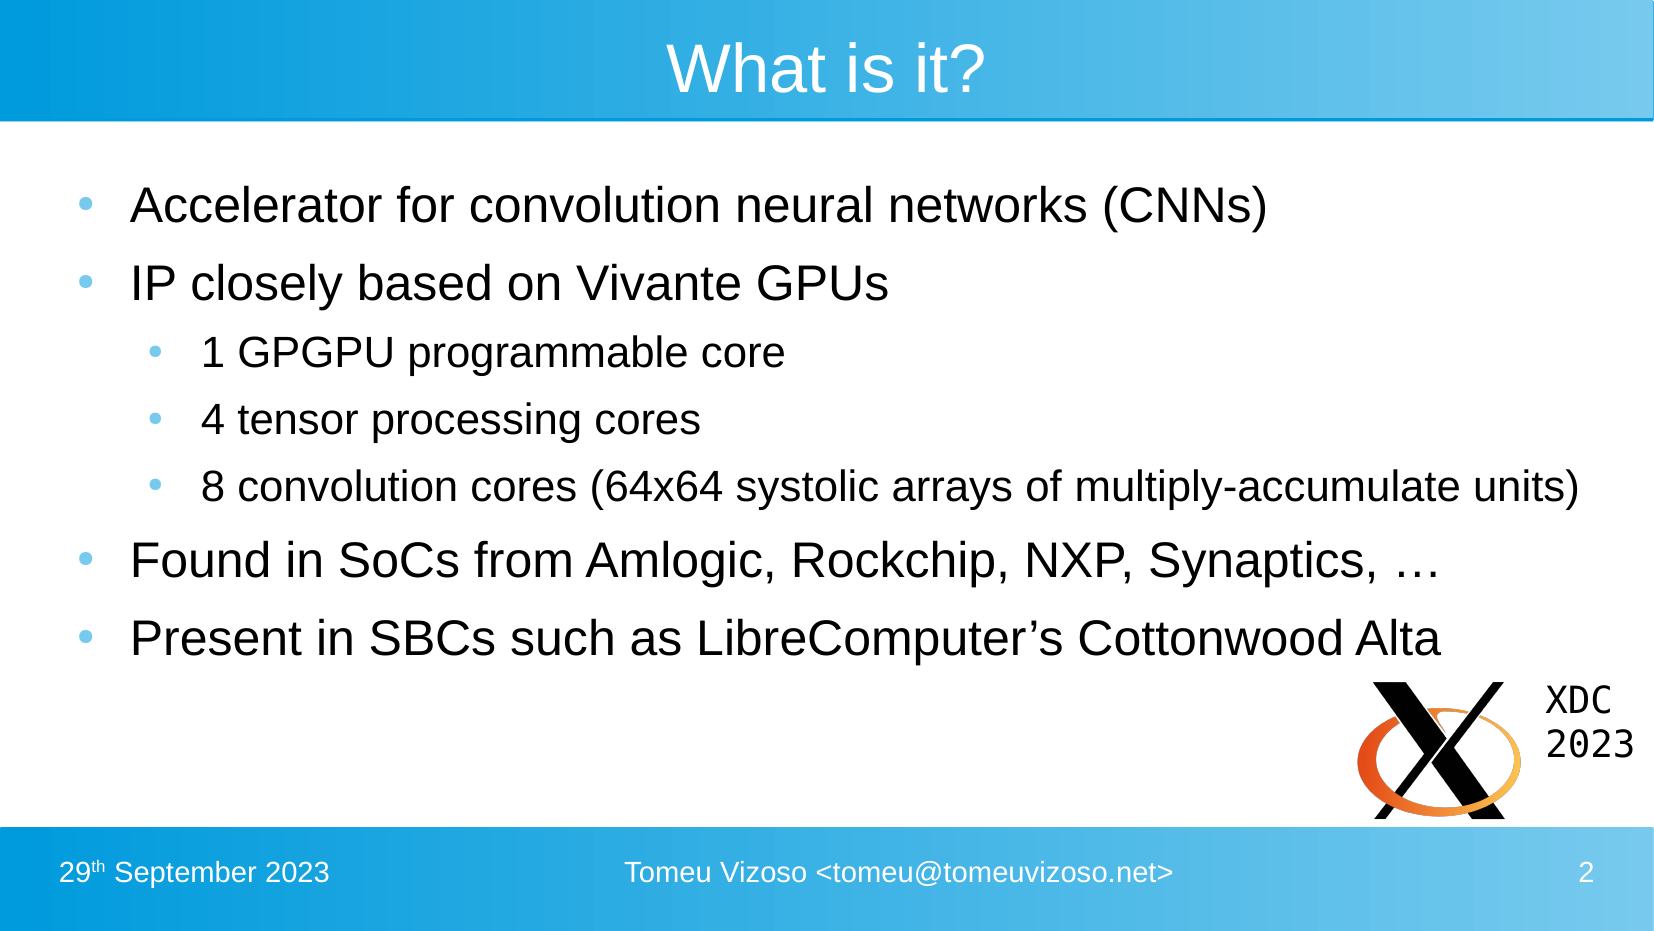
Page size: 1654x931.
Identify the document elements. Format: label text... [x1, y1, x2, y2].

picture [1342, 768, 1536, 828]
title What is it? [59, 29, 1595, 108]
list Accelerator for convolution neural networks (CNNs) IP closely based on Vivante GPUs 1 GPGPU programmable core 4 tensor processing cores 8 convolution cores (64x64 systolic arrays of multiply-accumulate units) Found in SoCs from Amlogic, Rockchip, NXP, Synaptics, … Present in SBCs such as LibreComputer’s Cottonwood Alta [59, 177, 1595, 768]
